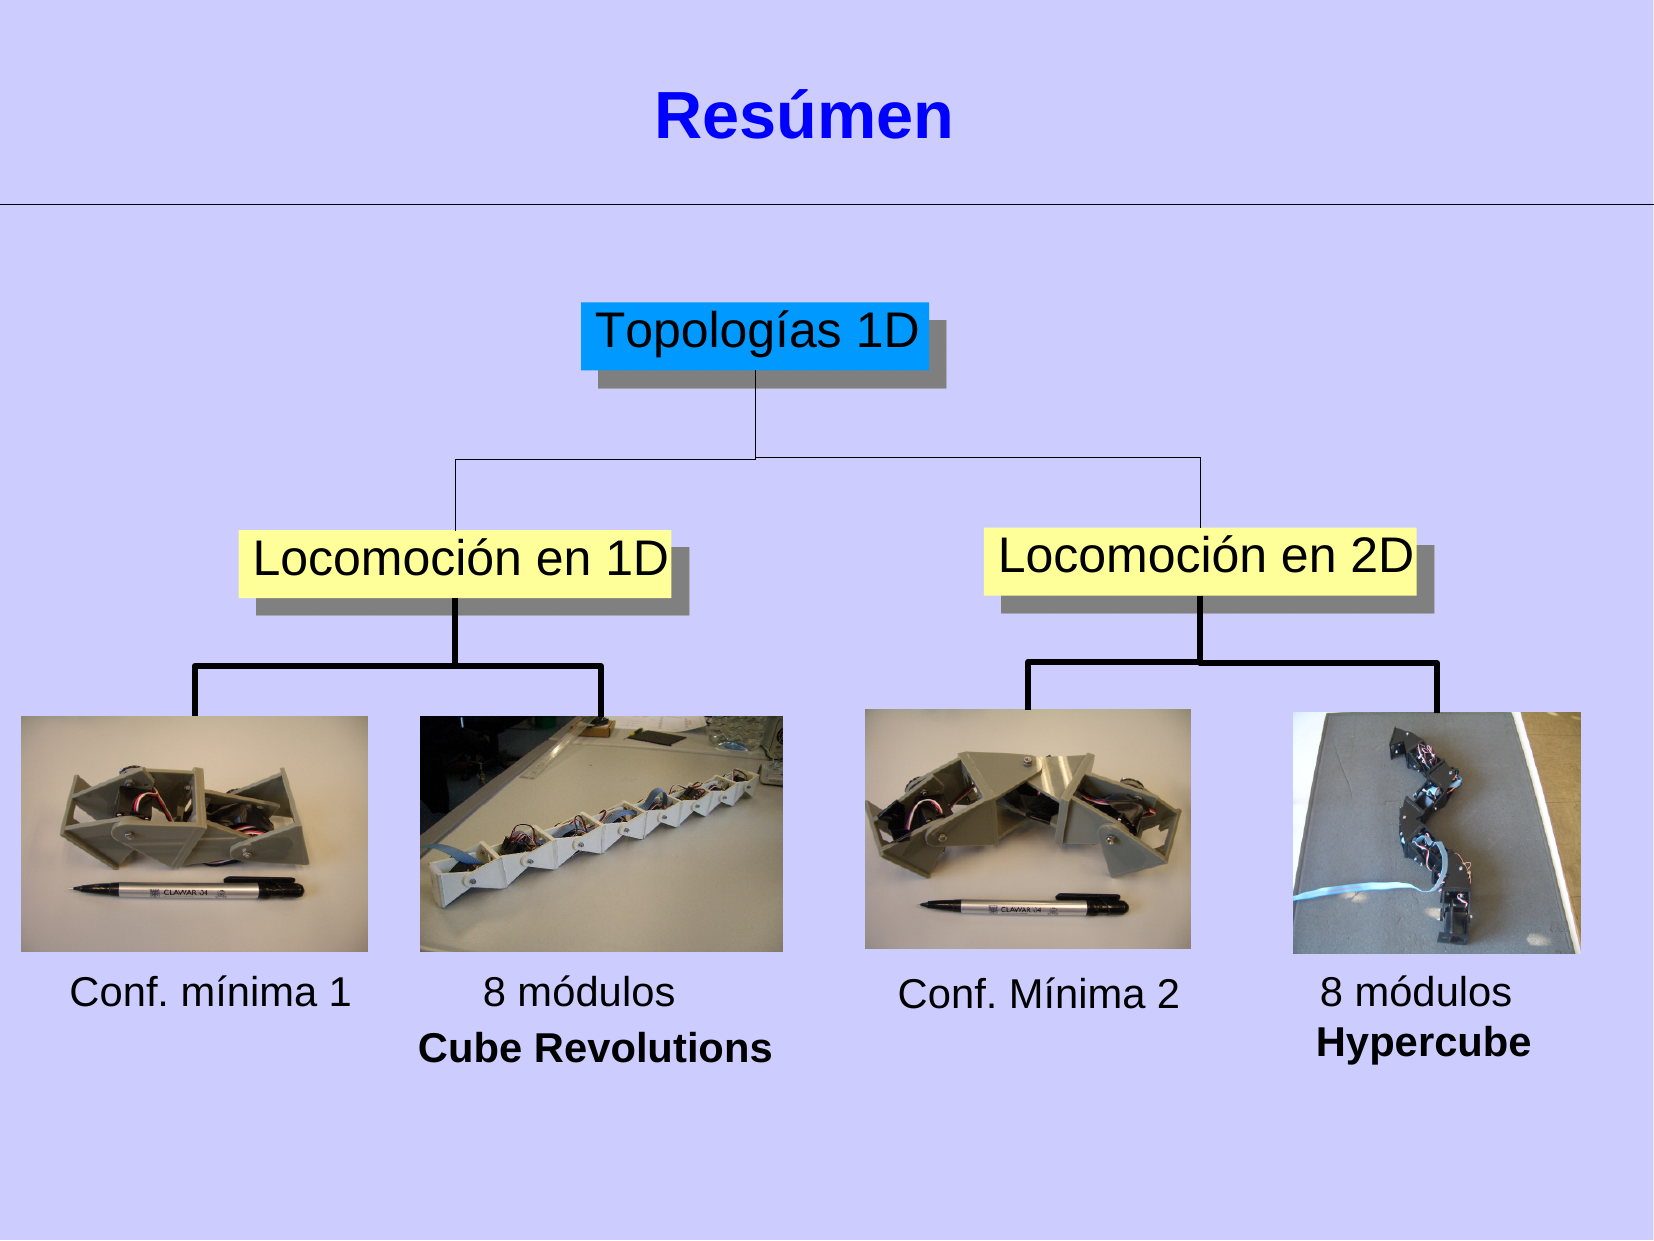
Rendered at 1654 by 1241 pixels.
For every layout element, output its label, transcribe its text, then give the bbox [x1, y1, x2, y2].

text_box Locomoción en 1D [238, 530, 672, 599]
picture [420, 716, 783, 952]
title Resúmen [166, 14, 1442, 204]
text_box Cube Revolutions [417, 1024, 828, 1071]
picture [1293, 712, 1581, 954]
picture [21, 716, 368, 952]
text_box Locomoción en 2D [983, 527, 1417, 596]
text_box Conf. Mínima 2 [897, 971, 1201, 1018]
text_box Conf. mínima 1 [69, 968, 373, 1016]
text_box Hypercube [1315, 1019, 1559, 1066]
text_box 8 módulos [1319, 968, 1548, 1019]
picture [865, 709, 1191, 949]
text_box Topologías 1D [581, 302, 930, 371]
text_box 8 módulos [482, 968, 729, 1021]
